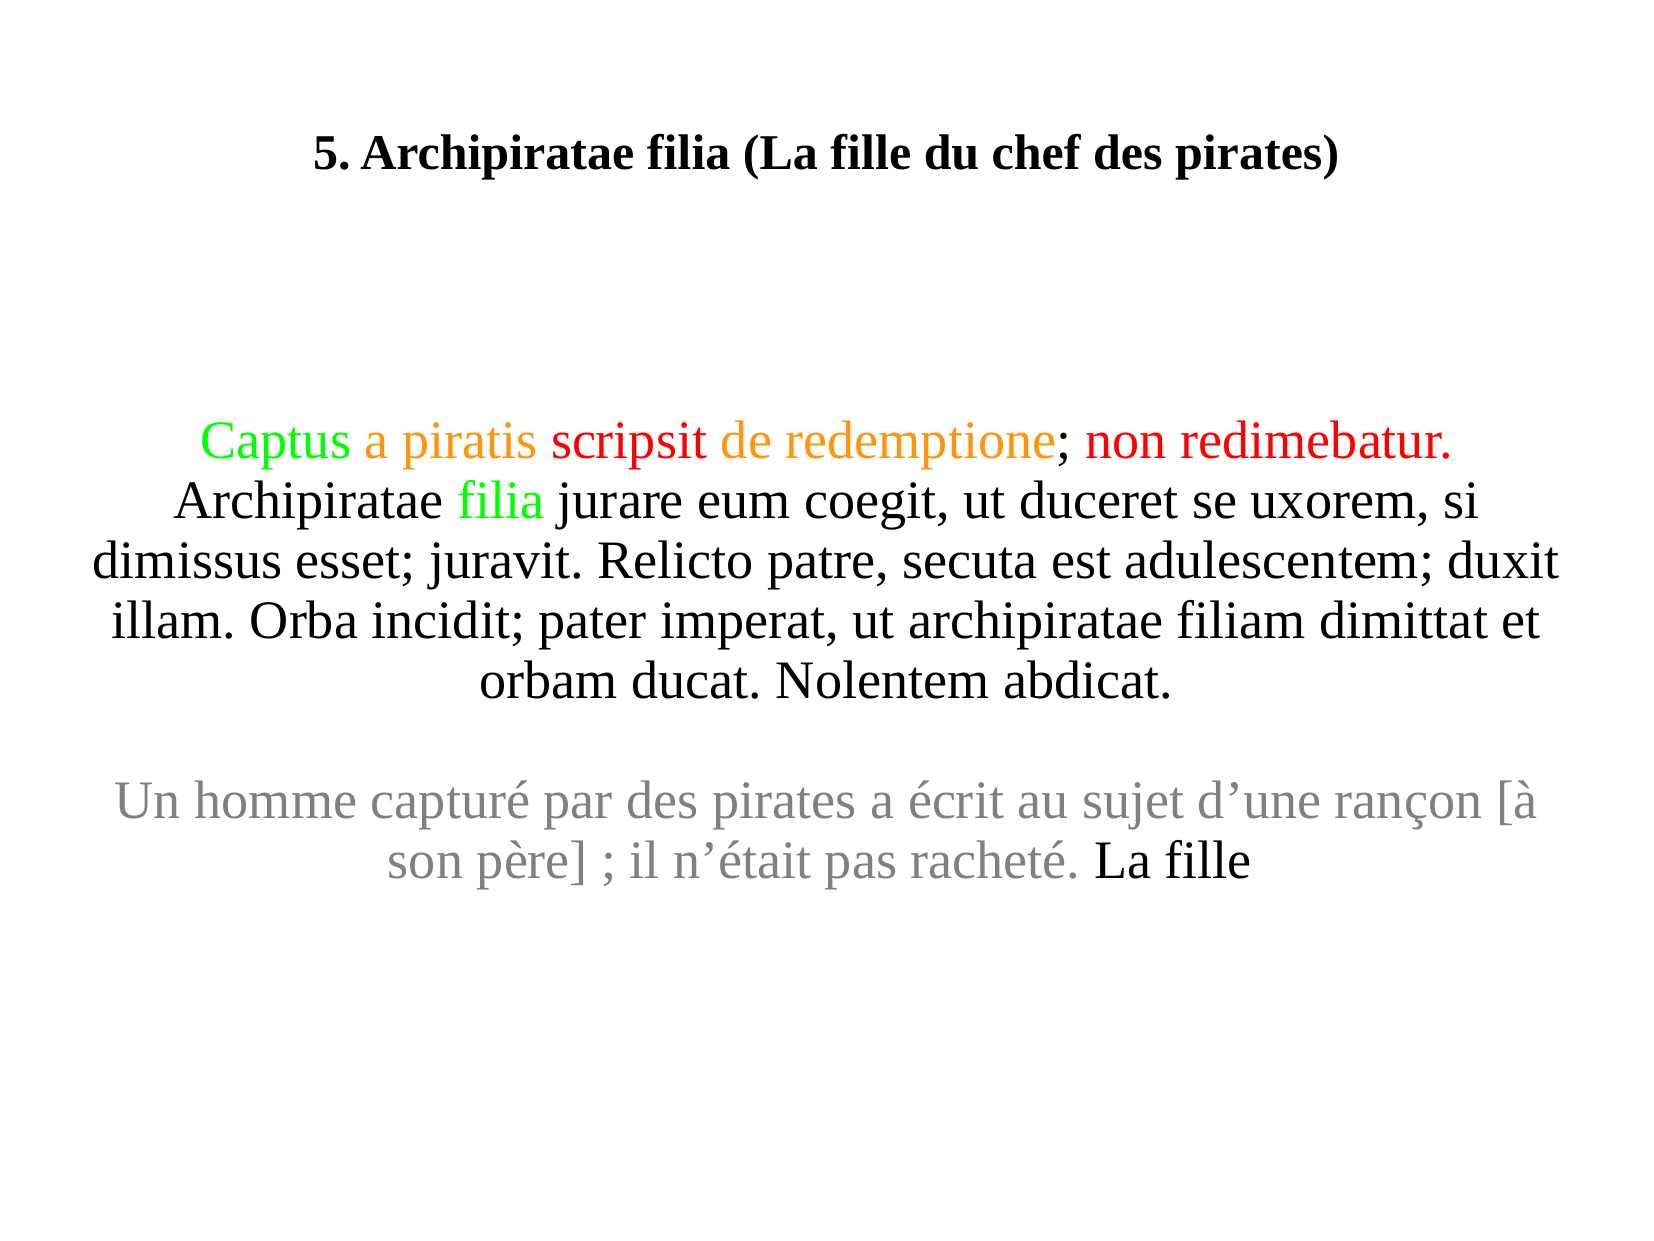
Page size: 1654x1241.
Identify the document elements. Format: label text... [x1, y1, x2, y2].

title 5. Archipiratae filia (La fille du chef des pirates) [82, 49, 1571, 257]
subtitle Captus a piratis scripsit de redemptione; non redimebatur. Archipiratae filia jurare eum coegit, ut duceret se uxorem, si dimissus esset; juravit. Relicto patre, secuta est adulescentem; duxit illam. Orba incidit; pater imperat, ut archipiratae filiam dimittat et orbam ducat. Nolentem abdicat. Un homme capturé par des pirates a écrit au sujet d’une rançon [à son père] ; il n’était pas racheté. La fille [82, 290, 1571, 1010]
